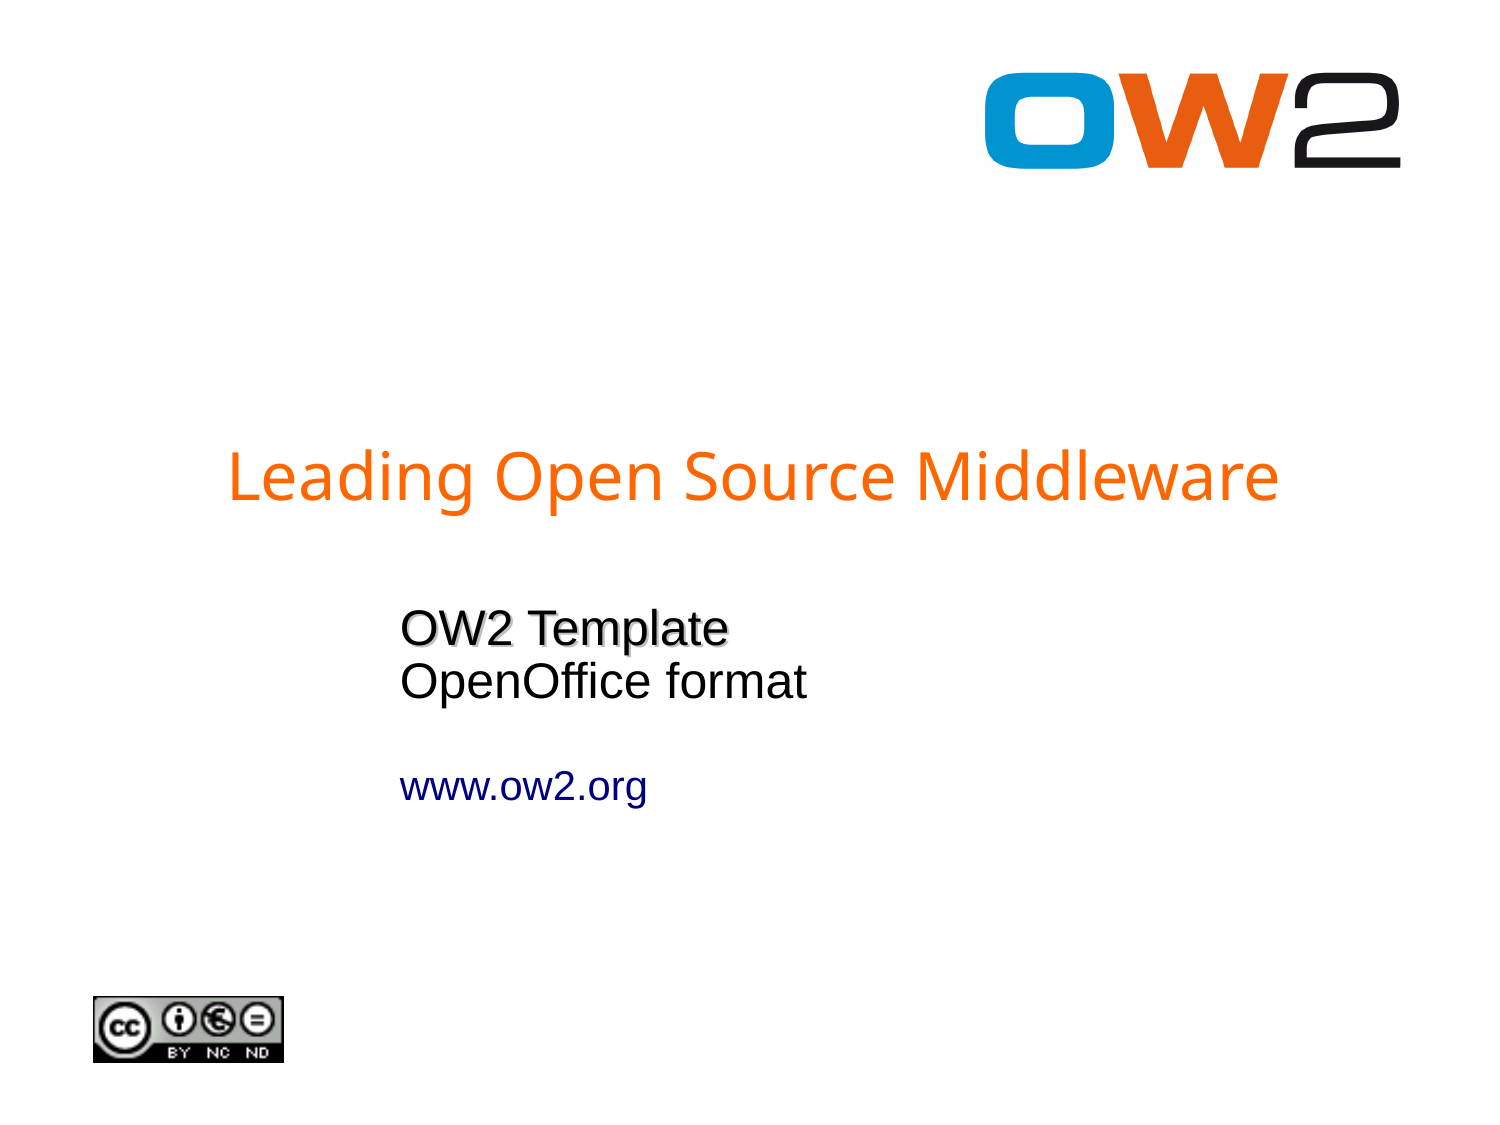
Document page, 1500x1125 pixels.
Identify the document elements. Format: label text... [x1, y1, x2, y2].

subtitle OW2 Template OpenOffice format www.ow2.org [324, 605, 1439, 907]
title Leading Open Source Middleware [91, 357, 1418, 584]
picture [967, 63, 1418, 178]
picture [93, 996, 284, 1063]
